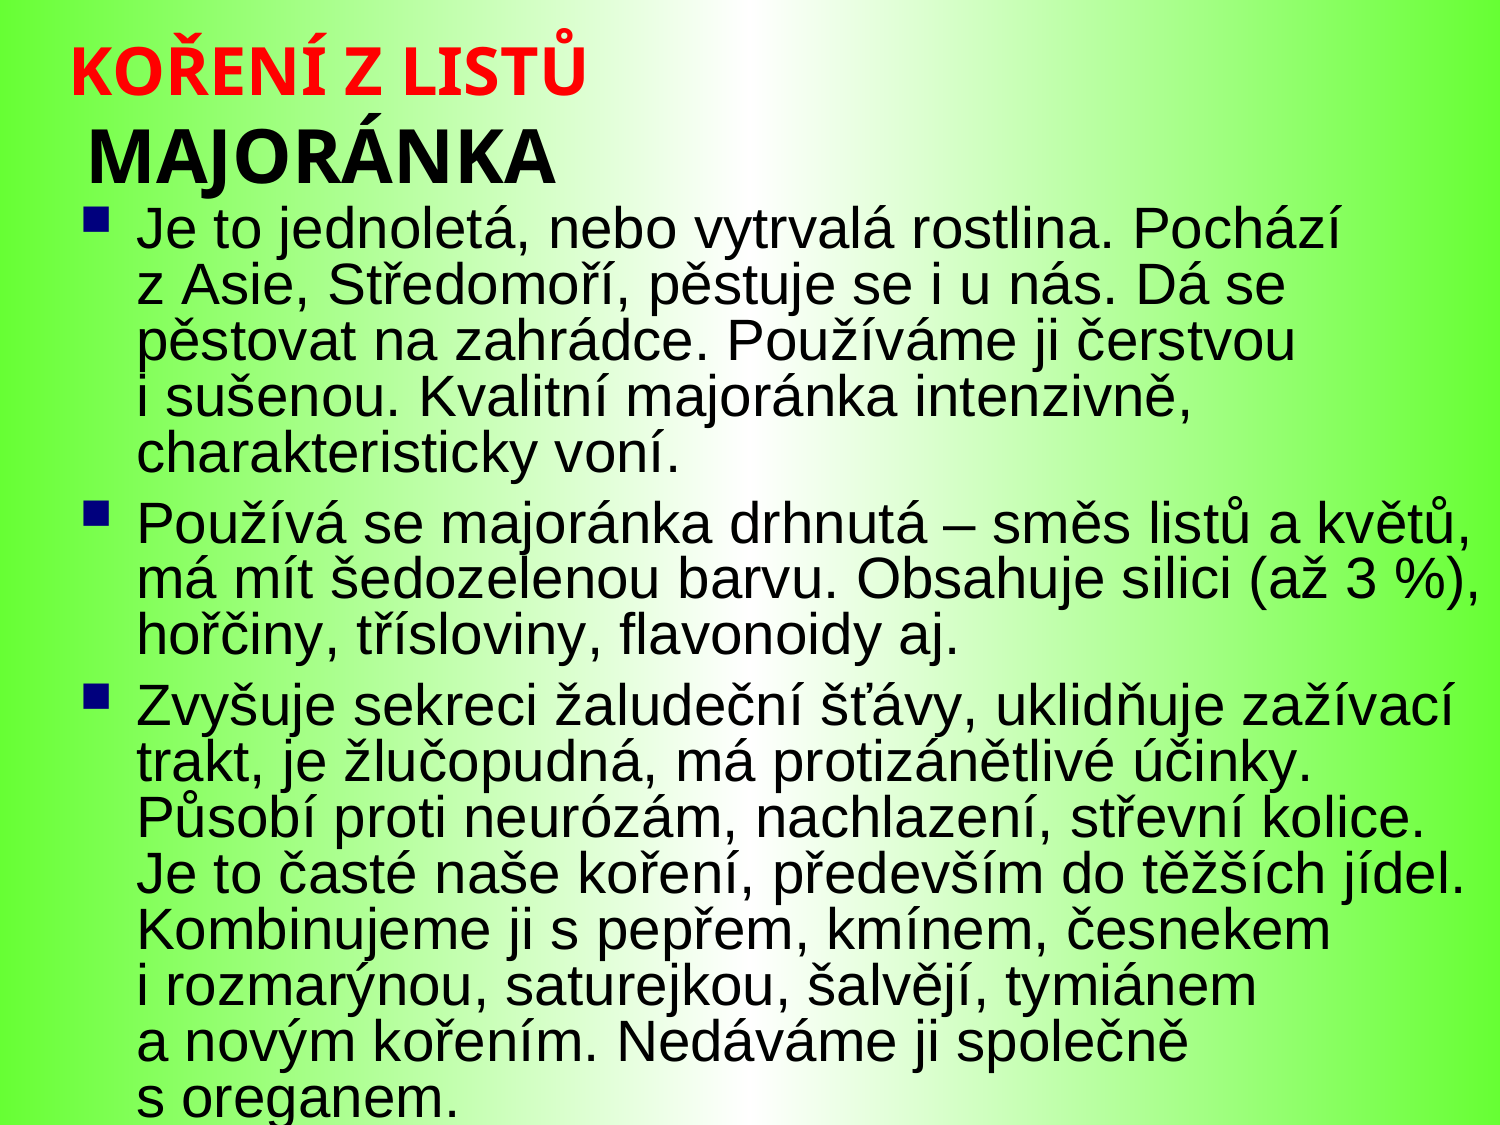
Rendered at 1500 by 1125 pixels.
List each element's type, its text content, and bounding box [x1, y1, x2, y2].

list Je to jednoletá, nebo vytrvalá rostlina. Pochází z Asie, Středomoří, pěstuje se i u nás. Dá se pěstovat na zahrádce. Používáme ji čerstvou i sušenou. Kvalitní majoránka intenzivně, charakteristicky voní. Používá se majoránka drhnutá – směs listů a květů, má mít šedozelenou barvu. Obsahuje silici (až 3 %), hořčiny, třísloviny, flavonoidy aj. Zvyšuje sekreci žaludeční šťávy, uklidňuje zažívací trakt, je žlučopudná, má protizánětlivé účinky. Působí proti neurózám, nachlazení, střevní kolice. Je to časté naše koření, především do těžších jídel. Kombinujeme ji s pepřem, kmínem, česnekem i rozmarýnou, saturejkou, šalvějí, tymiánem a novým kořením. Nedáváme ji společně s oreganem. [64, 196, 1500, 1125]
title KOŘENÍ Z LISTŮ MAJORÁNKA [53, 21, 1376, 207]
